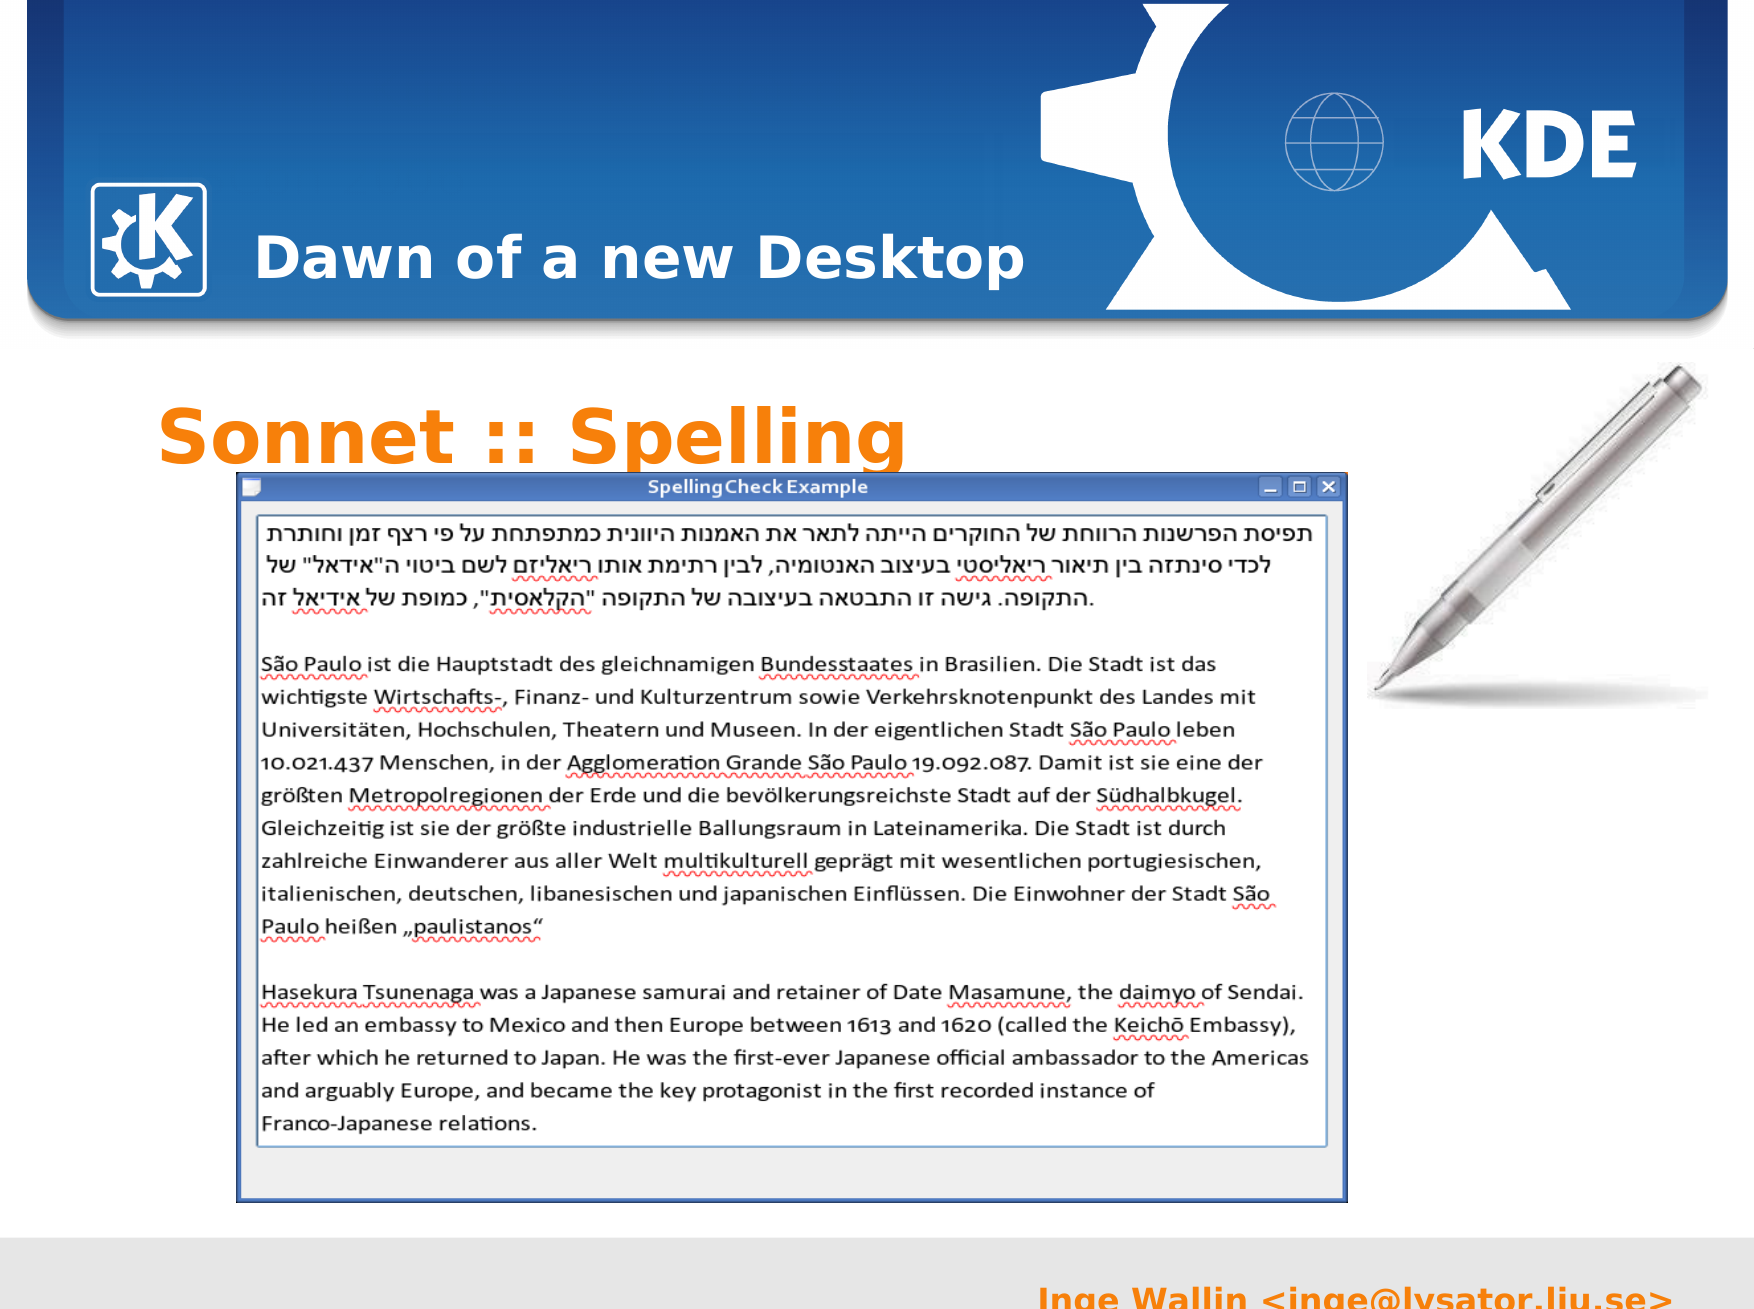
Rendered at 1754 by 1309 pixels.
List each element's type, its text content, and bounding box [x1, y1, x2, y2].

text_box Sonnet :: Spelling [111, 342, 1595, 445]
picture [0, 0, 1754, 349]
text_box Dawn of a new Desktop [208, 183, 1063, 296]
picture [1367, 362, 1713, 709]
picture [236, 472, 1348, 1203]
